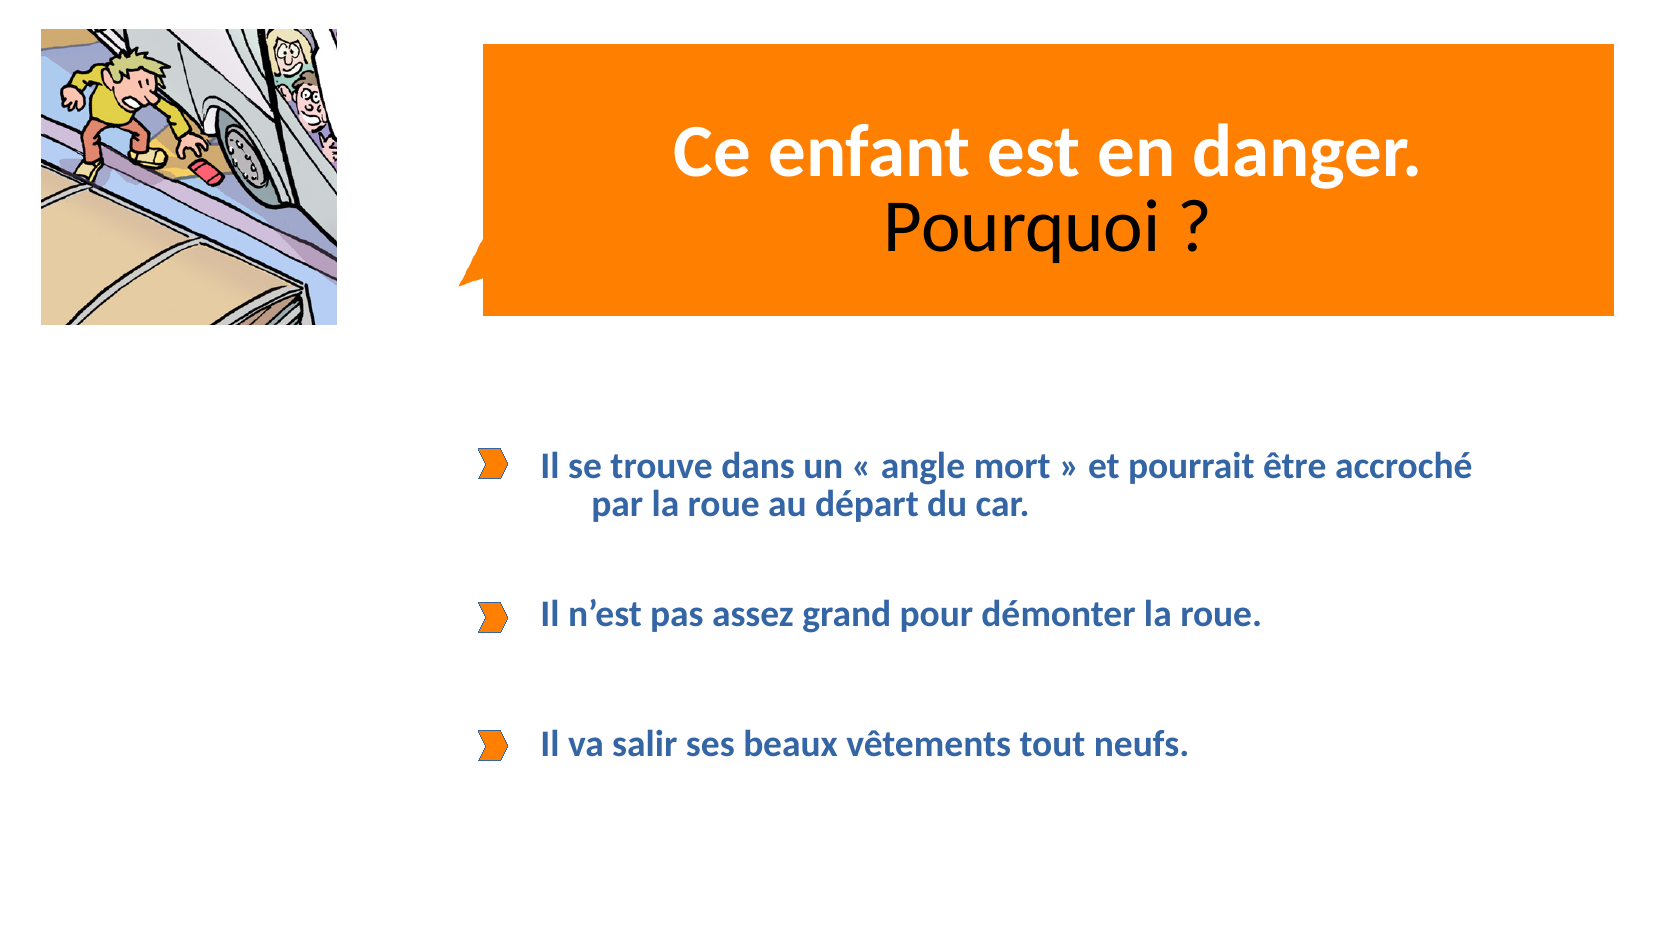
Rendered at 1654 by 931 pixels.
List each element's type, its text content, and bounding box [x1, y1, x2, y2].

picture [5, 0, 1654, 345]
text_box Il n’est pas assez grand pour démonter la roue. [525, 590, 1418, 644]
text_box Ce enfant est en danger. Pourquoi ? [472, 112, 1625, 278]
text_box Il va salir ses beaux vêtements tout neufs. [525, 721, 1418, 774]
text_box [478, 730, 508, 761]
text_box [478, 448, 508, 479]
text_box Il se trouve dans un « angle mort » et pourrait être accroché par la roue au départ du car. [525, 442, 1595, 534]
text_box [478, 602, 508, 633]
